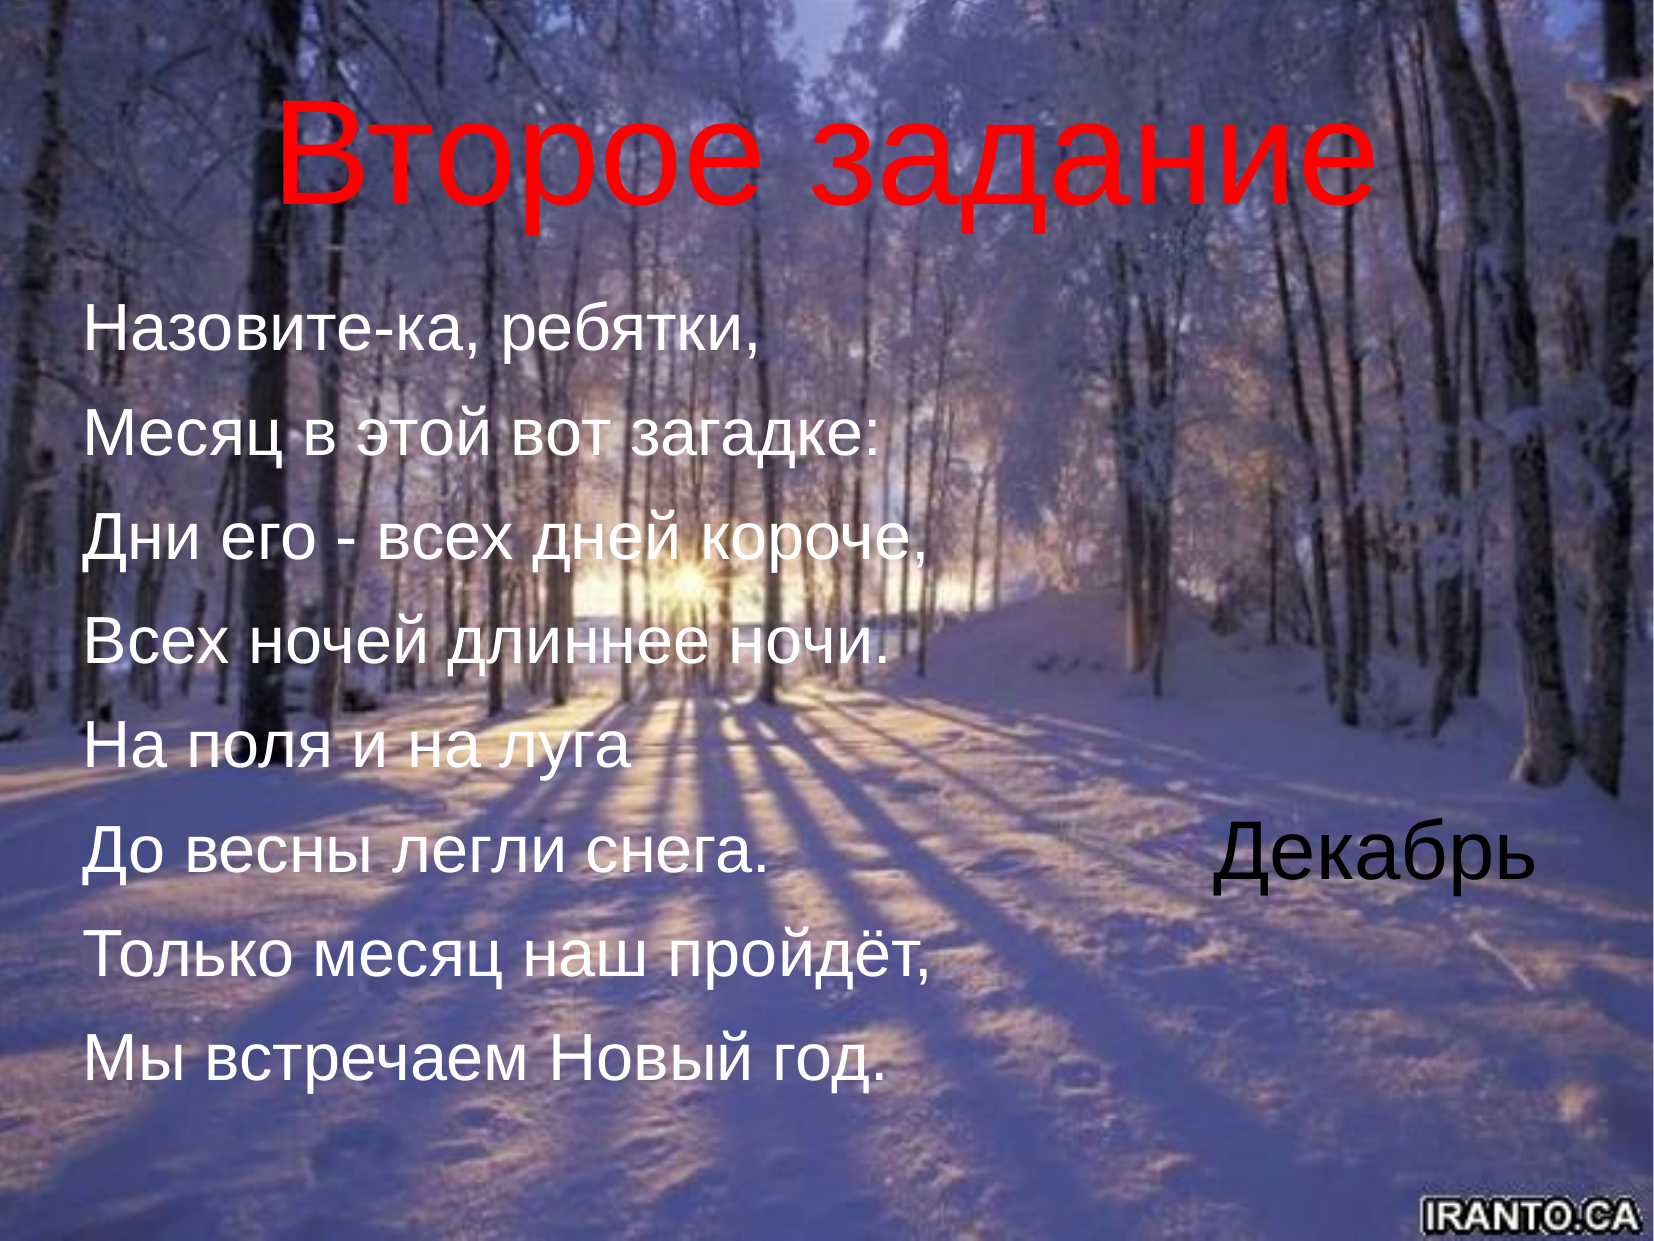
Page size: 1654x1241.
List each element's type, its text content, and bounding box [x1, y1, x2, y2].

title Второе задание [82, 49, 1571, 257]
list Назовите-ка, ребятки, Месяц в этой вот загадке: Дни его - всех дней короче, Всех ночей длиннее ночи. На поля и на луга До весны легли снега. Только месяц наш пройдёт, Мы встречаем Новый год. [82, 290, 1571, 1109]
text_box Декабрь [1198, 797, 1565, 1034]
picture [0, 0, 1654, 1241]
